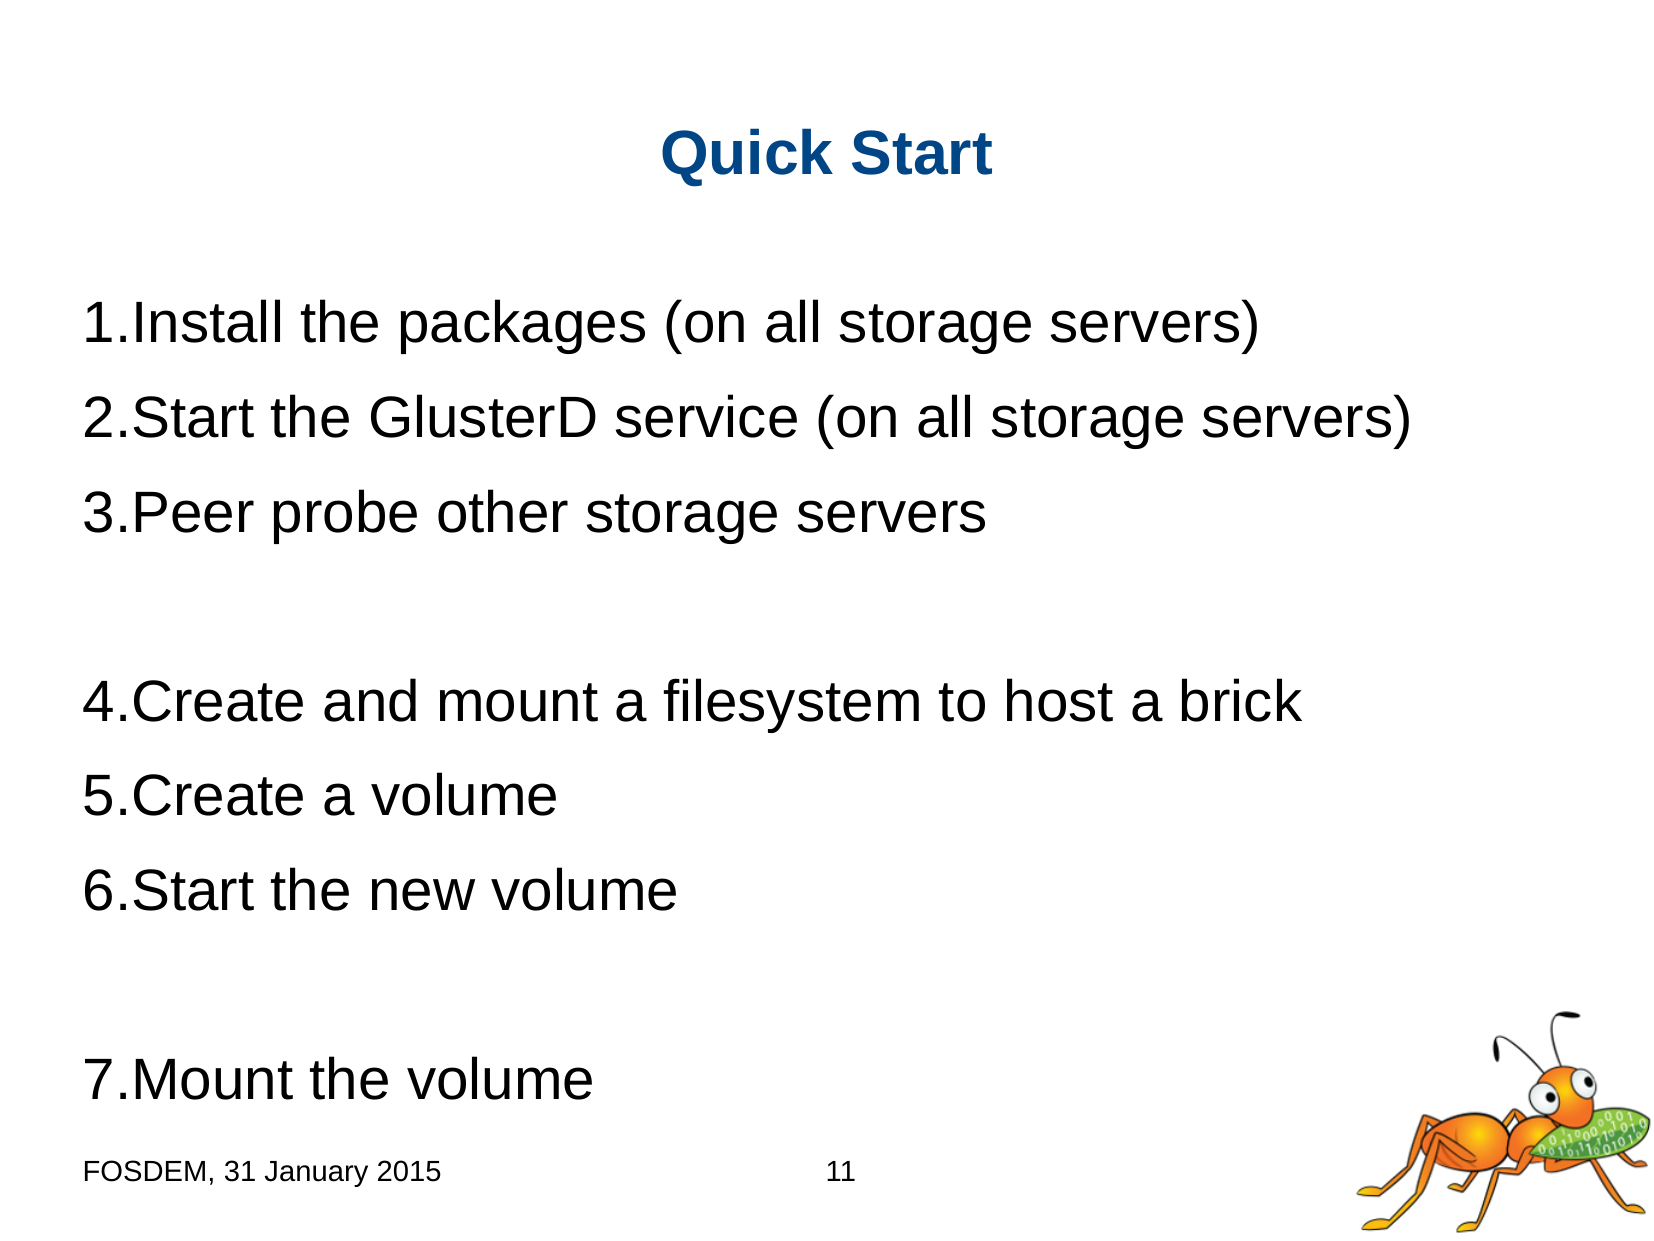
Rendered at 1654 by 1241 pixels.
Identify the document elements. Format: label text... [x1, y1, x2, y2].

picture [1353, 1009, 1654, 1235]
title Quick Start [82, 49, 1571, 257]
list Install the packages (on all storage servers) Start the GlusterD service (on all storage servers) Peer probe other storage servers Create and mount a filesystem to host a brick Create a volume Start the new volume Mount the volume [82, 290, 1571, 1010]
